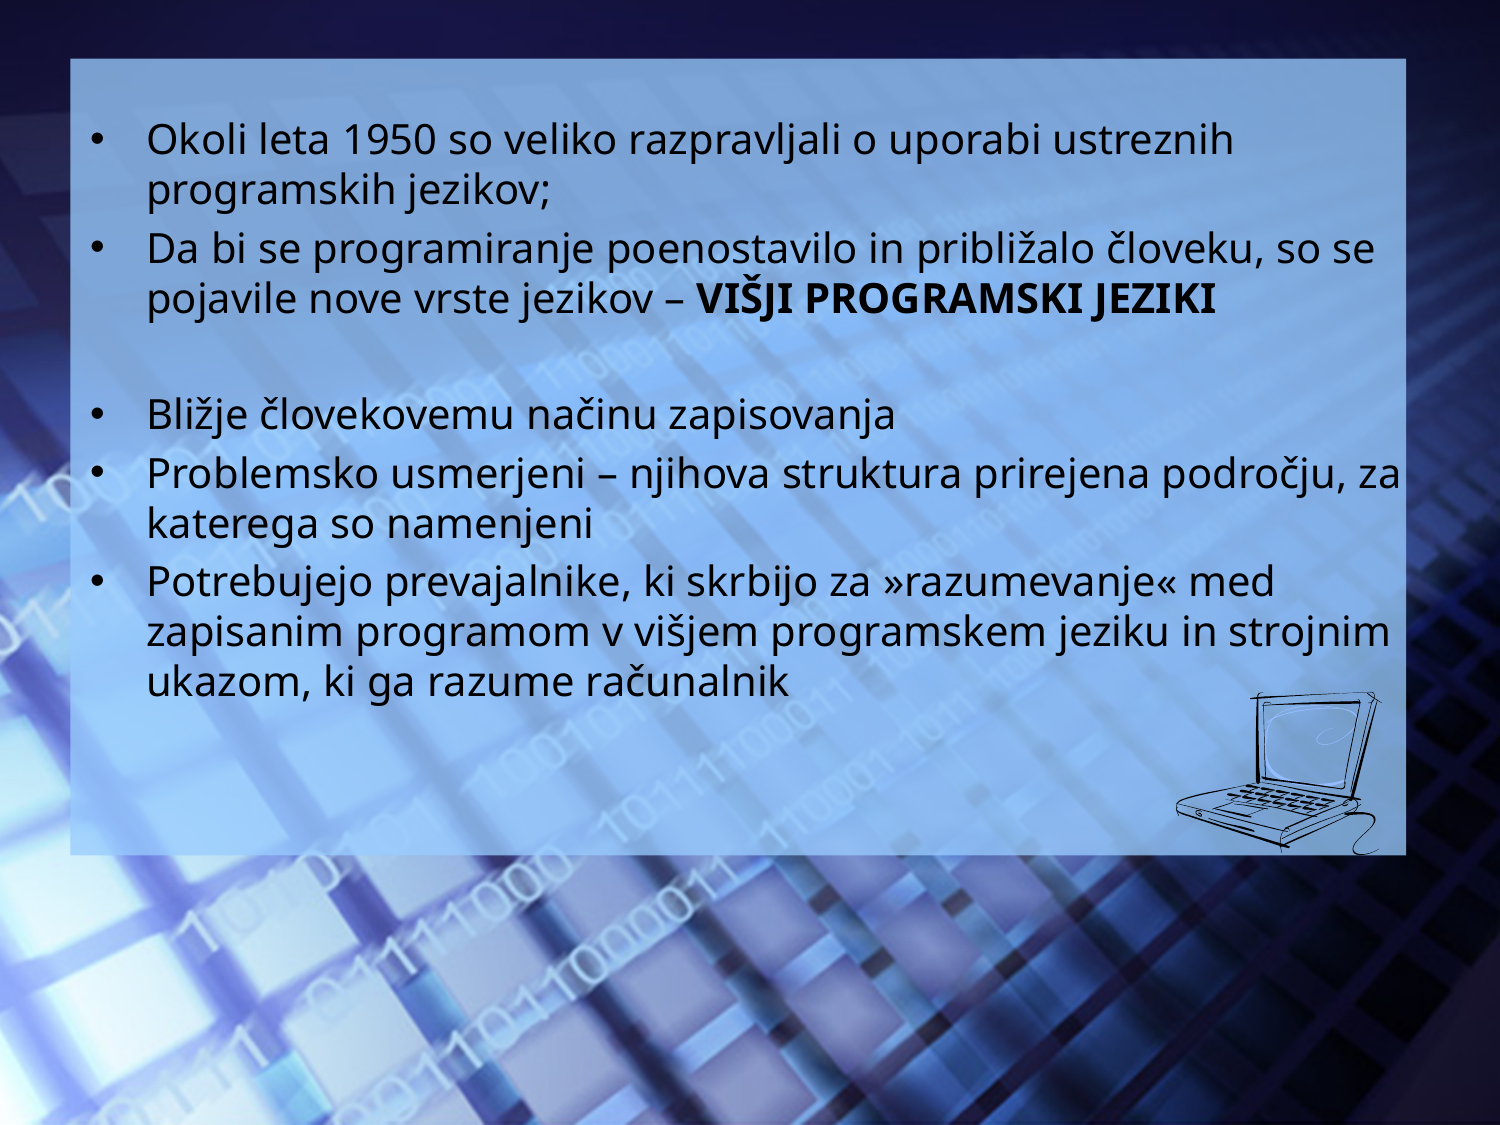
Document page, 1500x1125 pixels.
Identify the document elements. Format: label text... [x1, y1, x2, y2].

text_box [70, 58, 1407, 856]
picture [0, 0, 1500, 1125]
list Okoli leta 1950 so veliko razpravljali o uporabi ustreznih programskih jezikov; Da bi se programiranje poenostavilo in približalo človeku, so se pojavile nove vrste jezikov – VIŠJI PROGRAMSKI JEZIKI Bližje človekovemu načinu zapisovanja Problemsko usmerjeni – njihova struktura prirejena področju, za katerega so namenjeni Potrebujejo prevajalnike, ki skrbijo za »razumevanje« med zapisanim programom v višjem programskem jeziku in strojnim ukazom, ki ga razume računalnik [75, 105, 1425, 1005]
